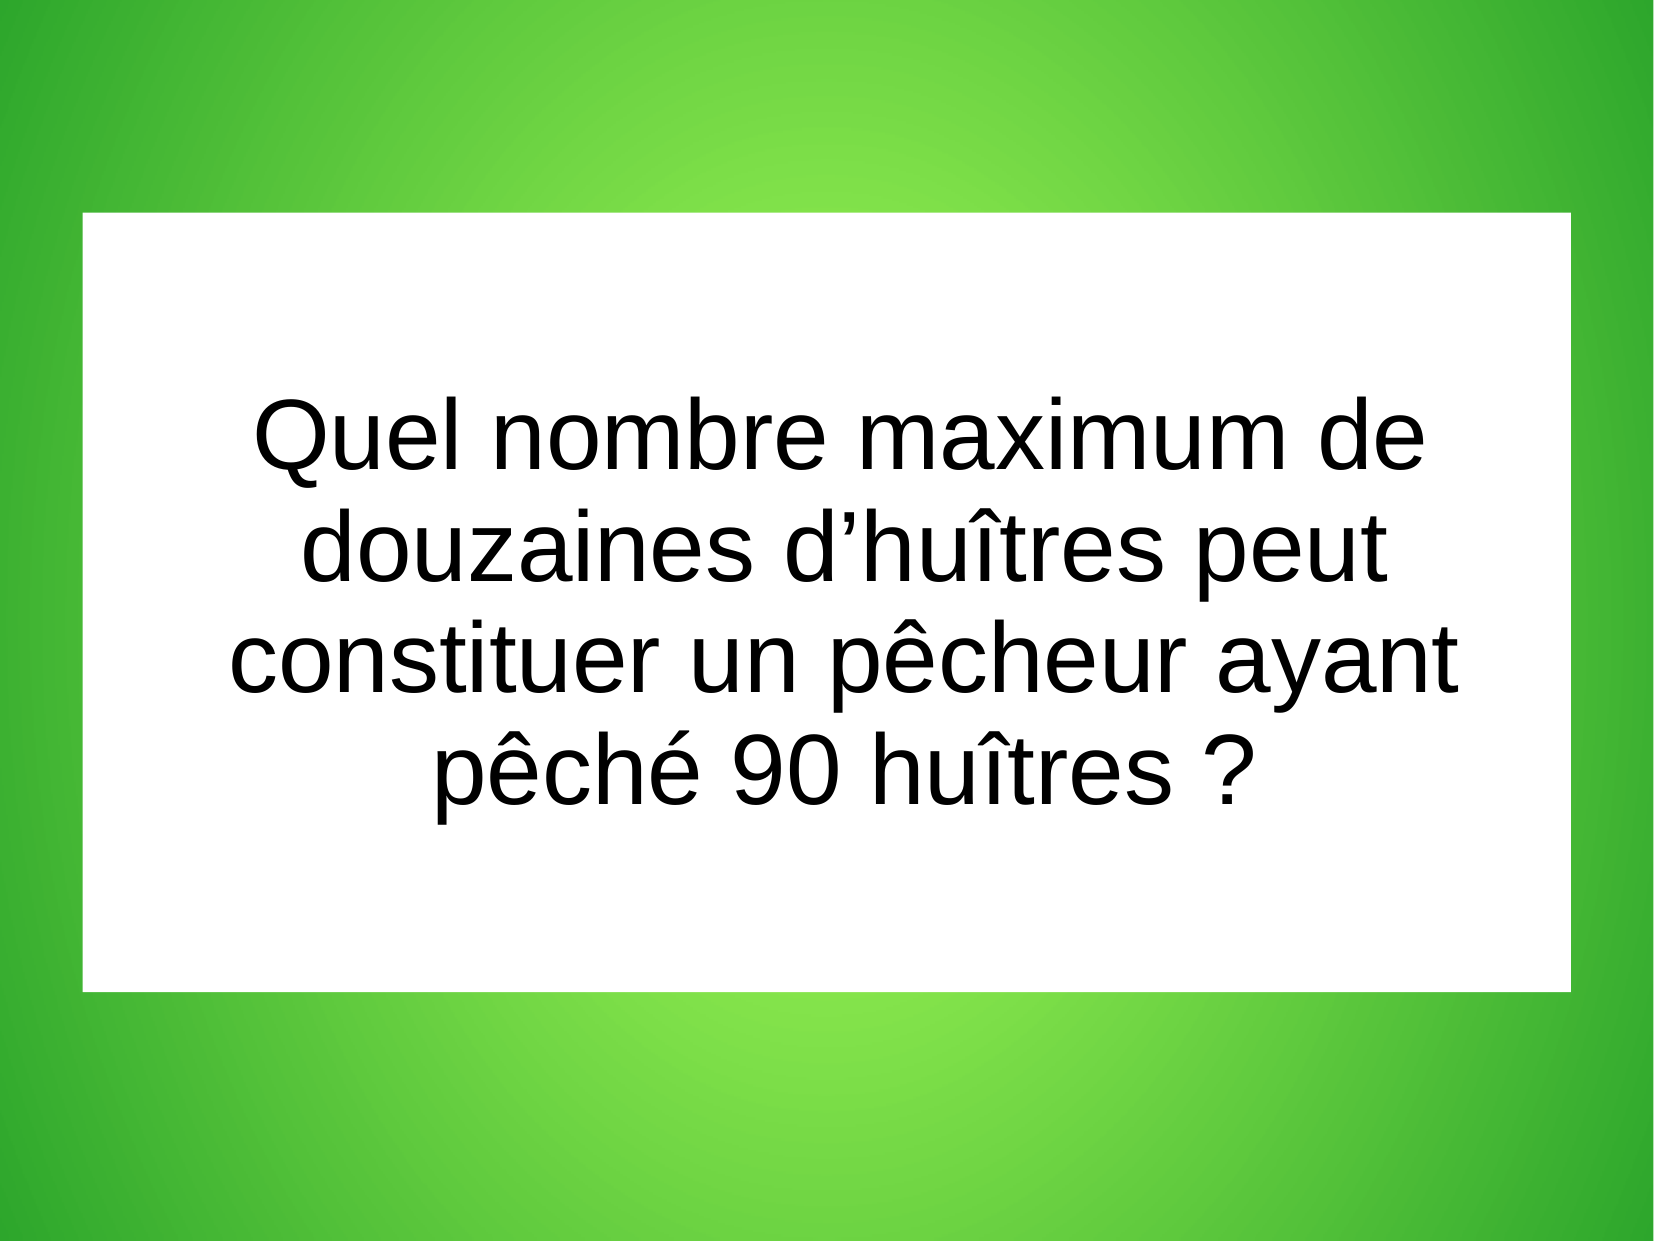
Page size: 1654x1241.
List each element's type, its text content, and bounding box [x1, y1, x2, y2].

subtitle Quel nombre maximum de douzaines d’huîtres peut constituer un pêcheur ayant pêché 90 huîtres ? [82, 212, 1571, 993]
picture [0, 0, 1654, 1241]
